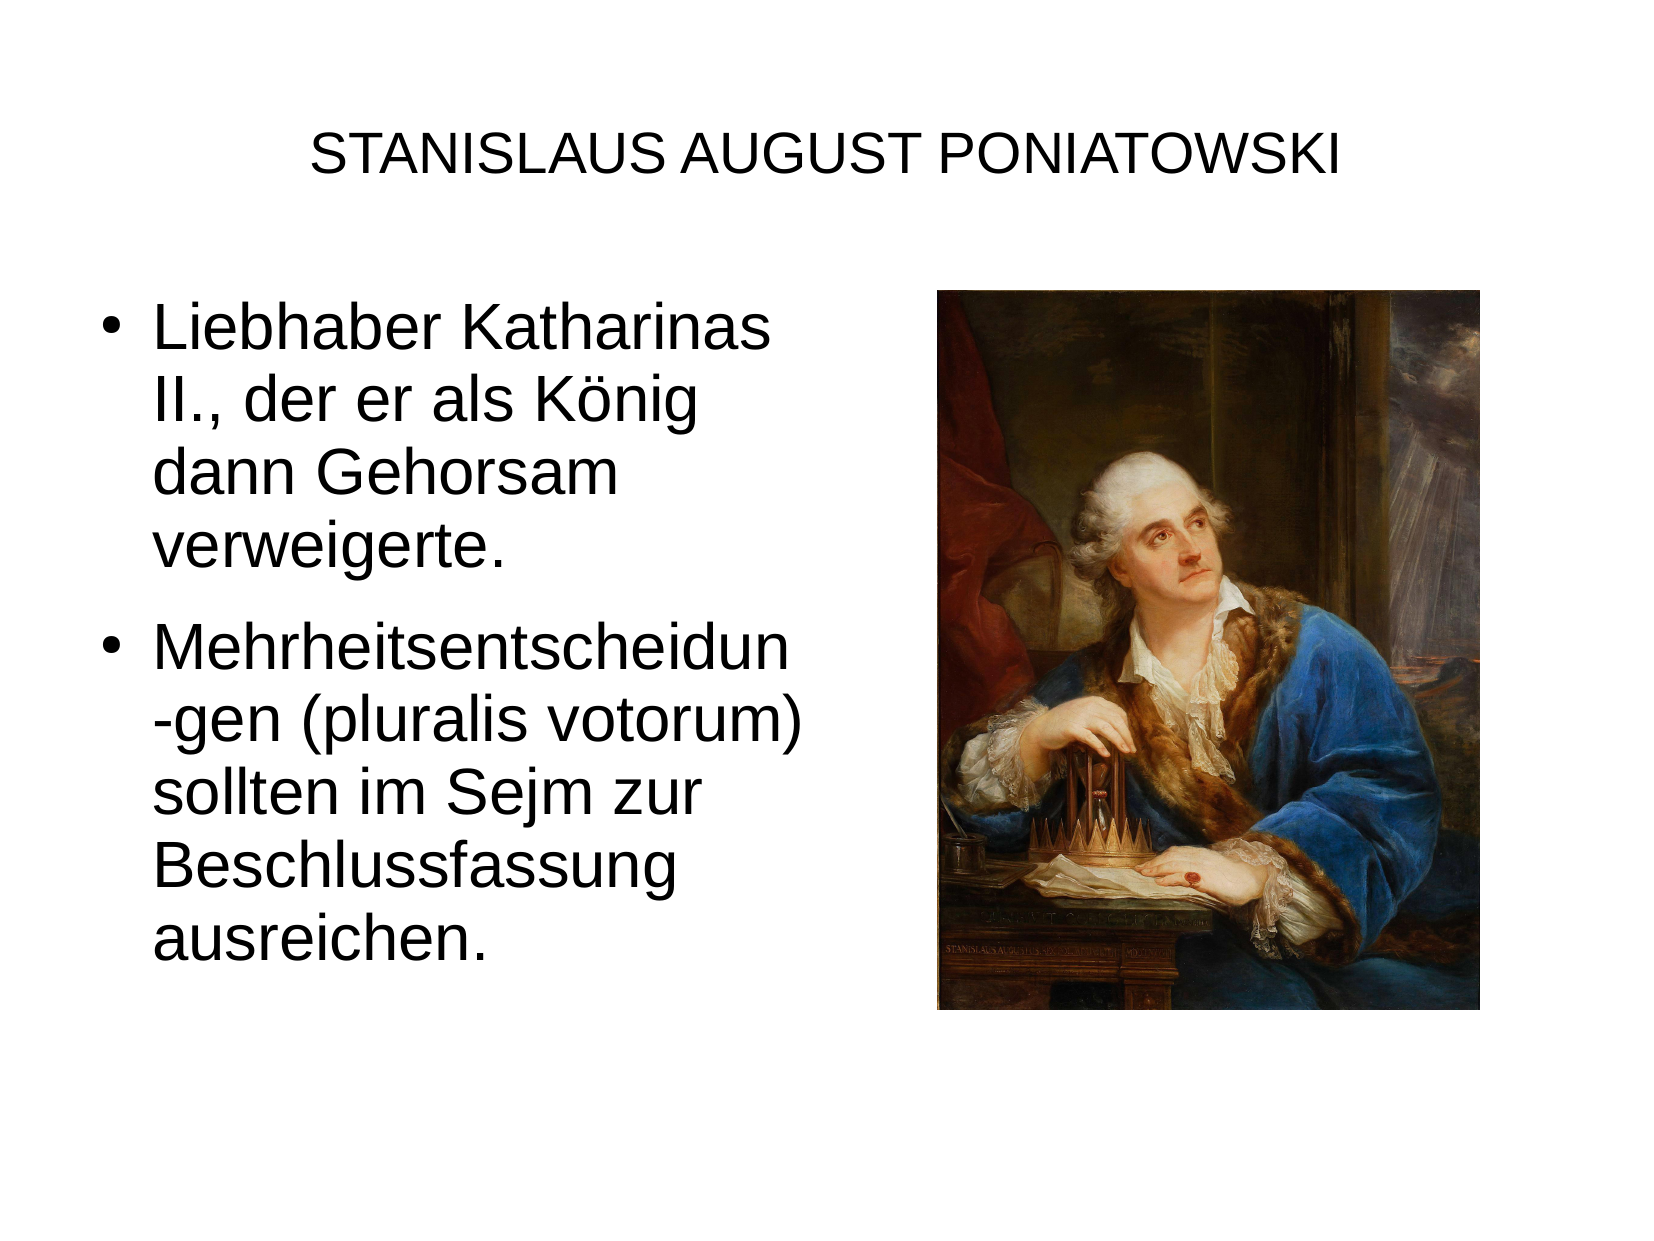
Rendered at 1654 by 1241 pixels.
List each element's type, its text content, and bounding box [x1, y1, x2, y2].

title STANISLAUS AUGUST PONIATOWSKI [82, 49, 1571, 257]
list Liebhaber Katharinas II., der er als König dann Gehorsam verweigerte. Mehrheitsentscheidun-gen (pluralis votorum) sollten im Sejm zur Beschlussfassung ausreichen. [82, 290, 809, 1010]
picture [937, 290, 1480, 1010]
